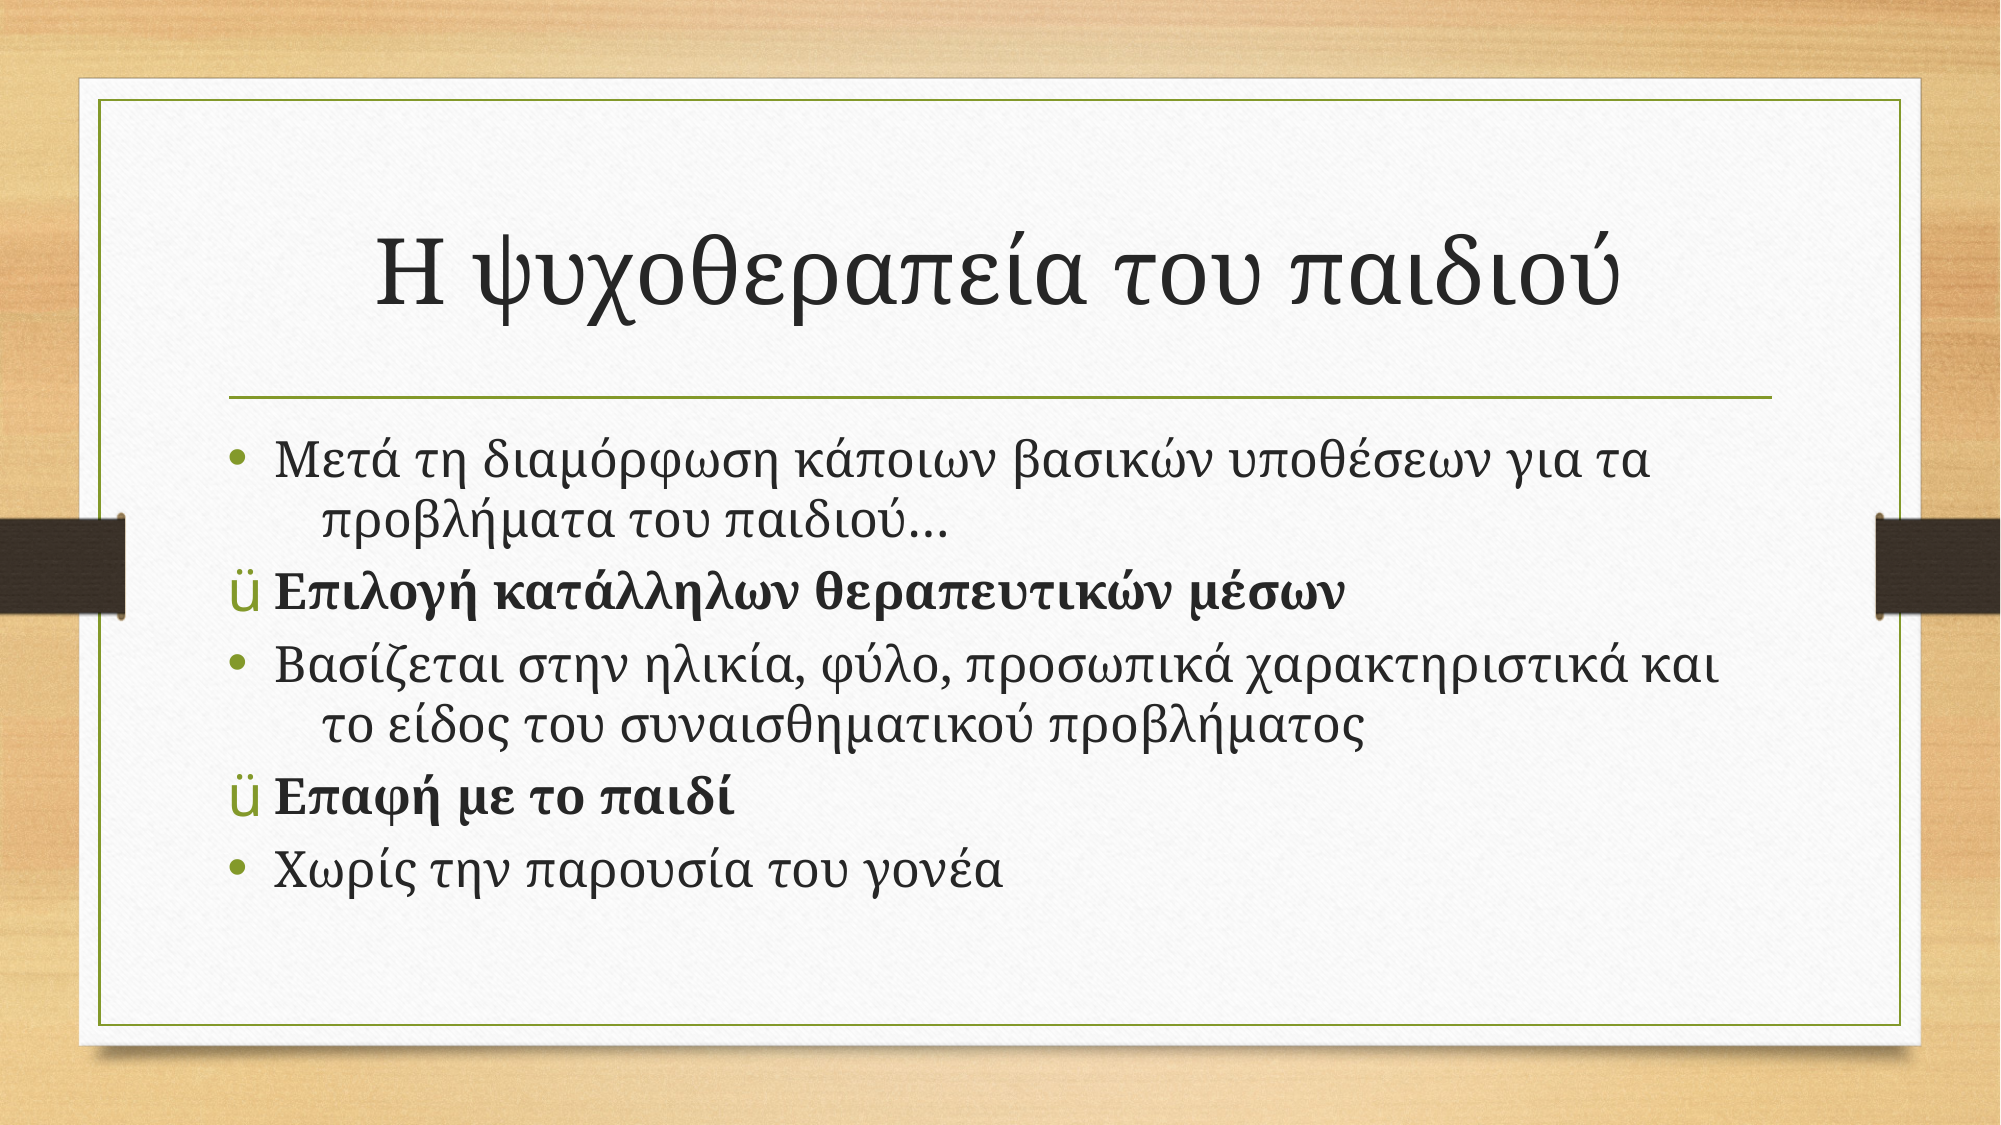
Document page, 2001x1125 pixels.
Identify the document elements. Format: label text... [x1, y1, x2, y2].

title Η ψυχοθεραπεία του παιδιού [212, 161, 1788, 376]
list Μετά τη διαμόρφωση κάποιων βασικών υποθέσεων για τα προβλήματα του παιδιού… Επιλογή κατάλληλων θεραπευτικών μέσων Βασίζεται στην ηλικία, φύλο, προσωπικά χαρακτηριστικά και το είδος του συναισθηματικού προβλήματος Επαφή με το παιδί Χωρίς την παρουσία του γονέα [212, 419, 1788, 964]
